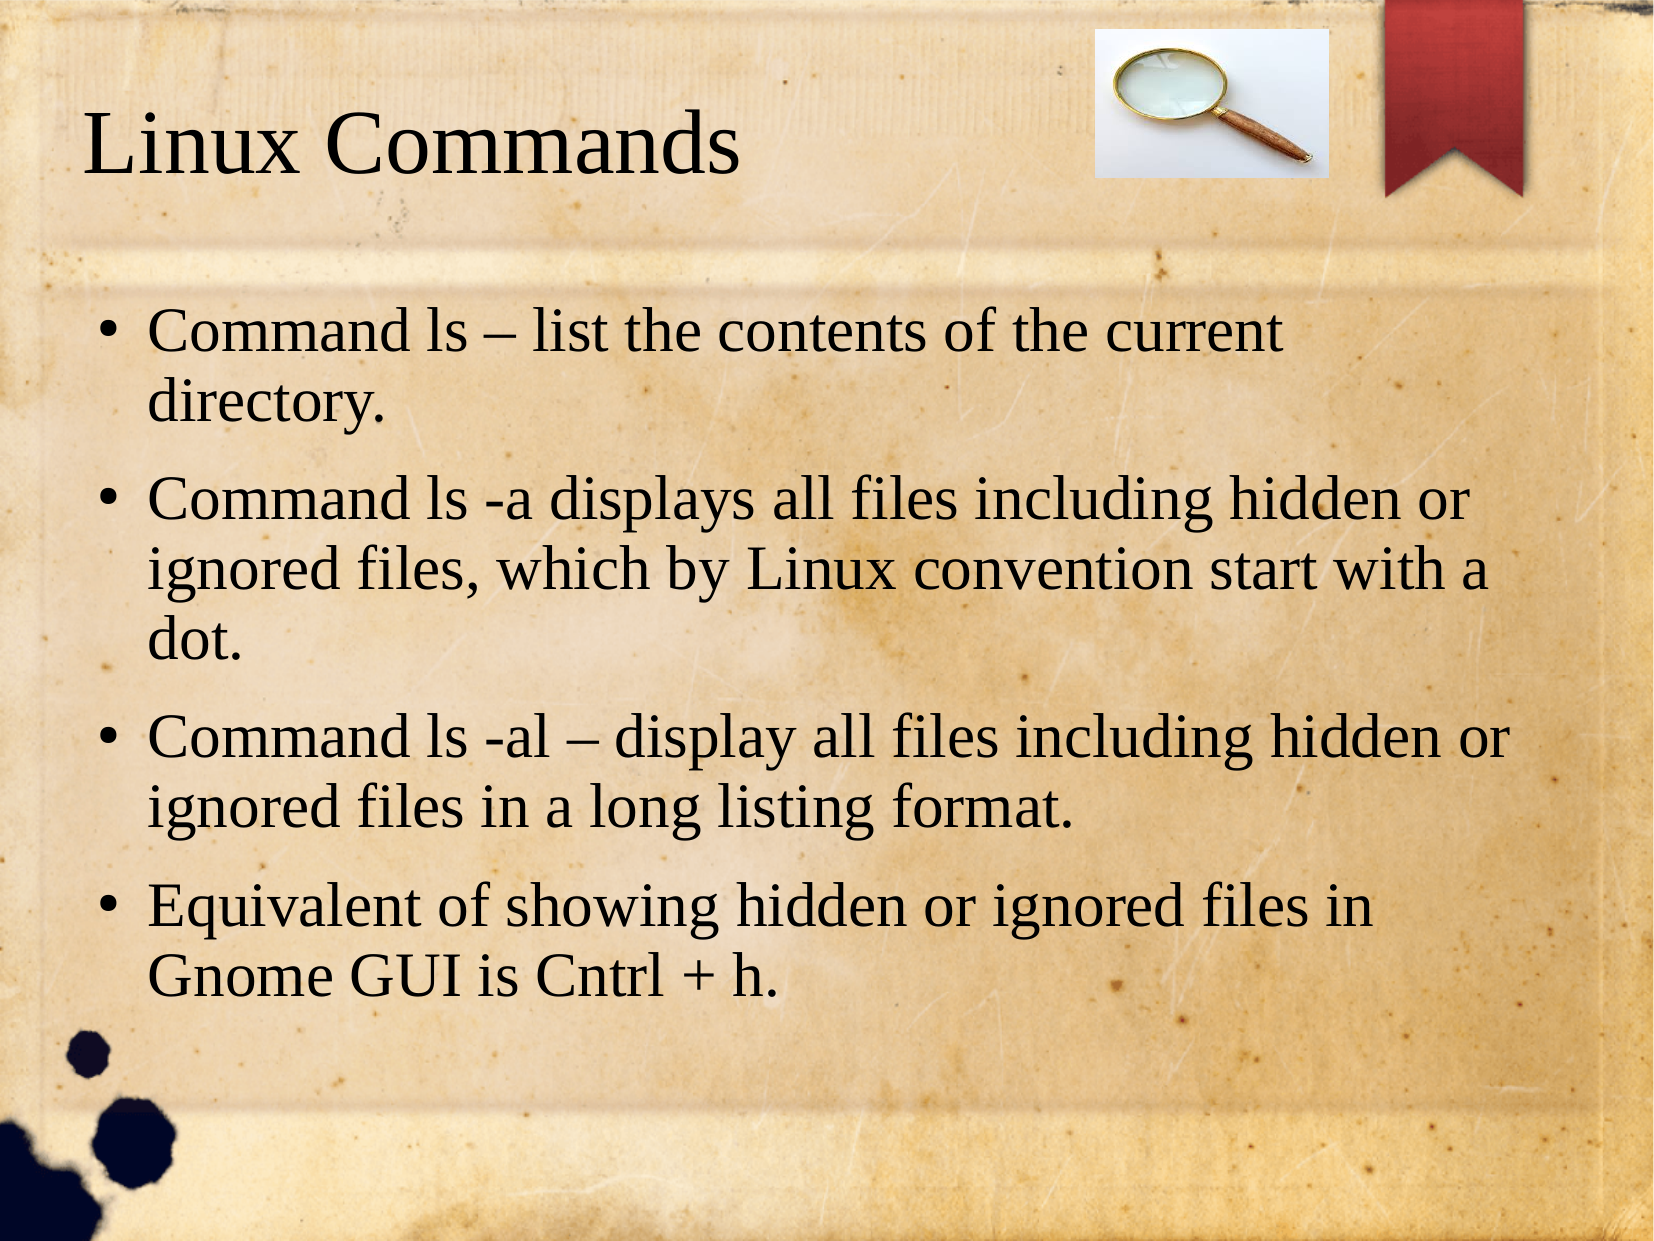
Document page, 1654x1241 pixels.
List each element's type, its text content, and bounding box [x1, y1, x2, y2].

picture [0, 0, 1654, 1241]
title Linux Commands [82, 49, 1347, 237]
list Command ls – list the contents of the current directory. Command ls -a displays all files including hidden or ignored files, which by Linux convention start with a dot. Command ls -al – display all files including hidden or ignored files in a long listing format. Equivalent of showing hidden or ignored files in Gnome GUI is Cntrl + h. [80, 295, 1536, 1015]
